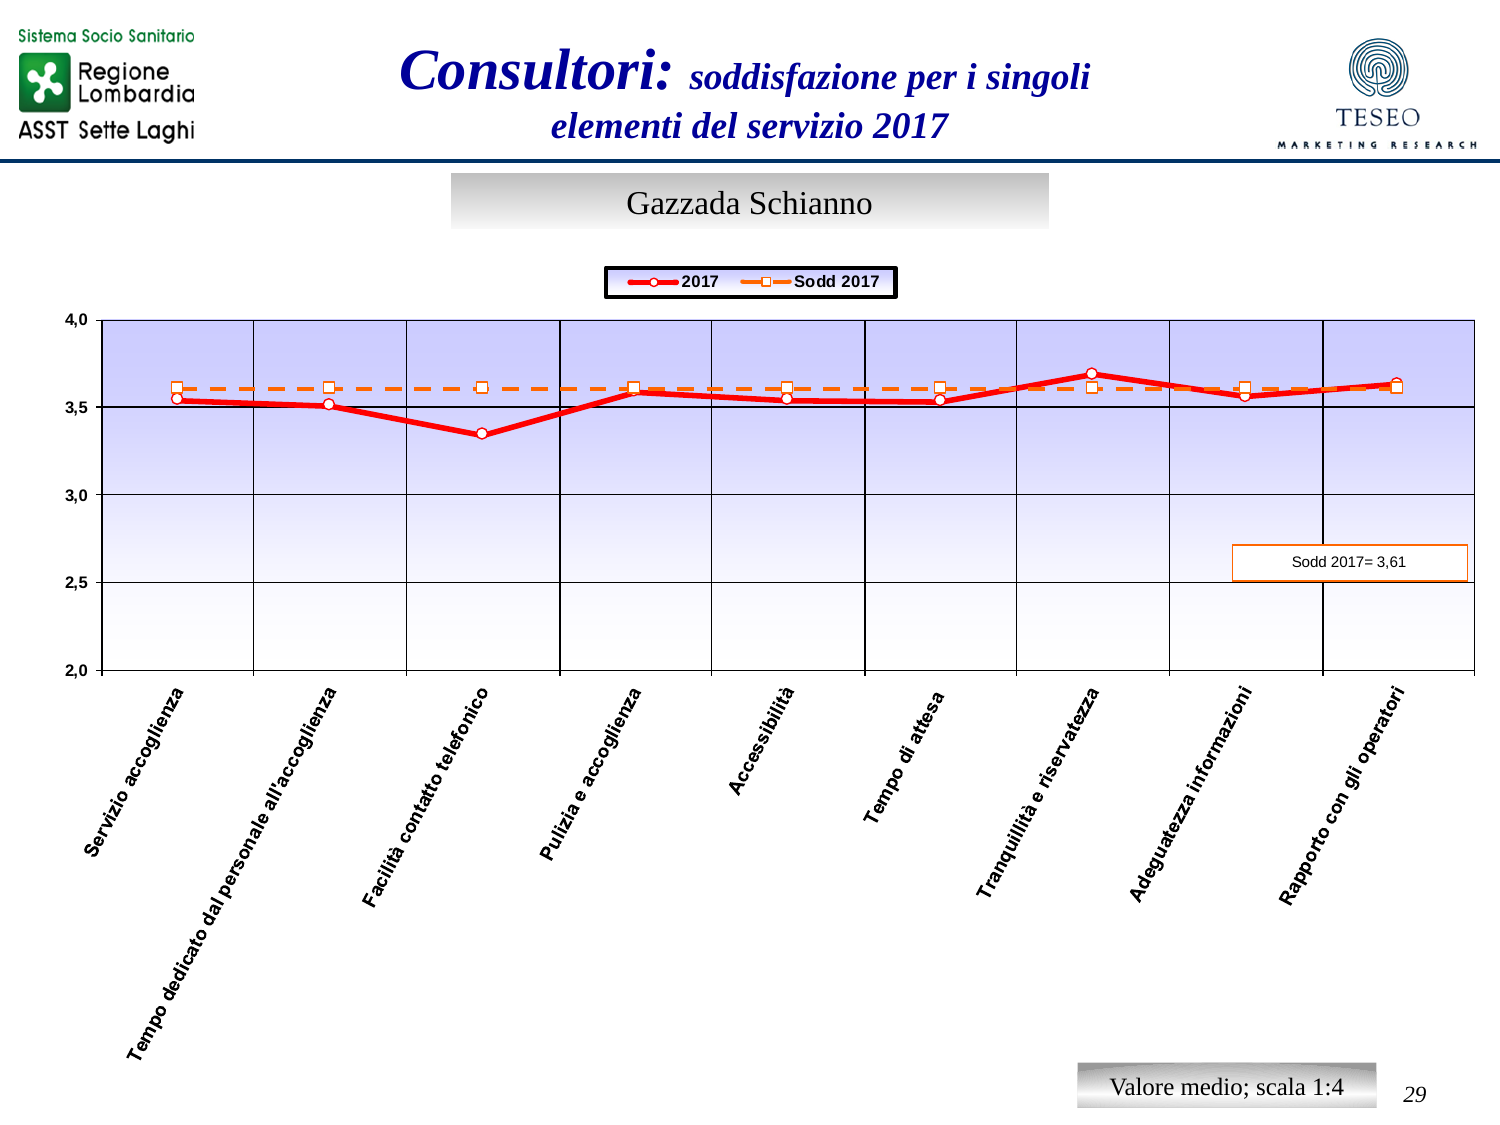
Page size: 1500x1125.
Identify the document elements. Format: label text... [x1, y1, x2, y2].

text_box Consultori: soddisfazione per i singoli elementi del servizio 2017 [206, 25, 1294, 151]
text_box Gazzada Schianno [451, 173, 1049, 229]
picture [21, 255, 1479, 1085]
text_box Valore medio; scala 1:4 [1077, 1062, 1377, 1108]
picture [1294, 30, 1481, 149]
picture [19, 26, 194, 148]
